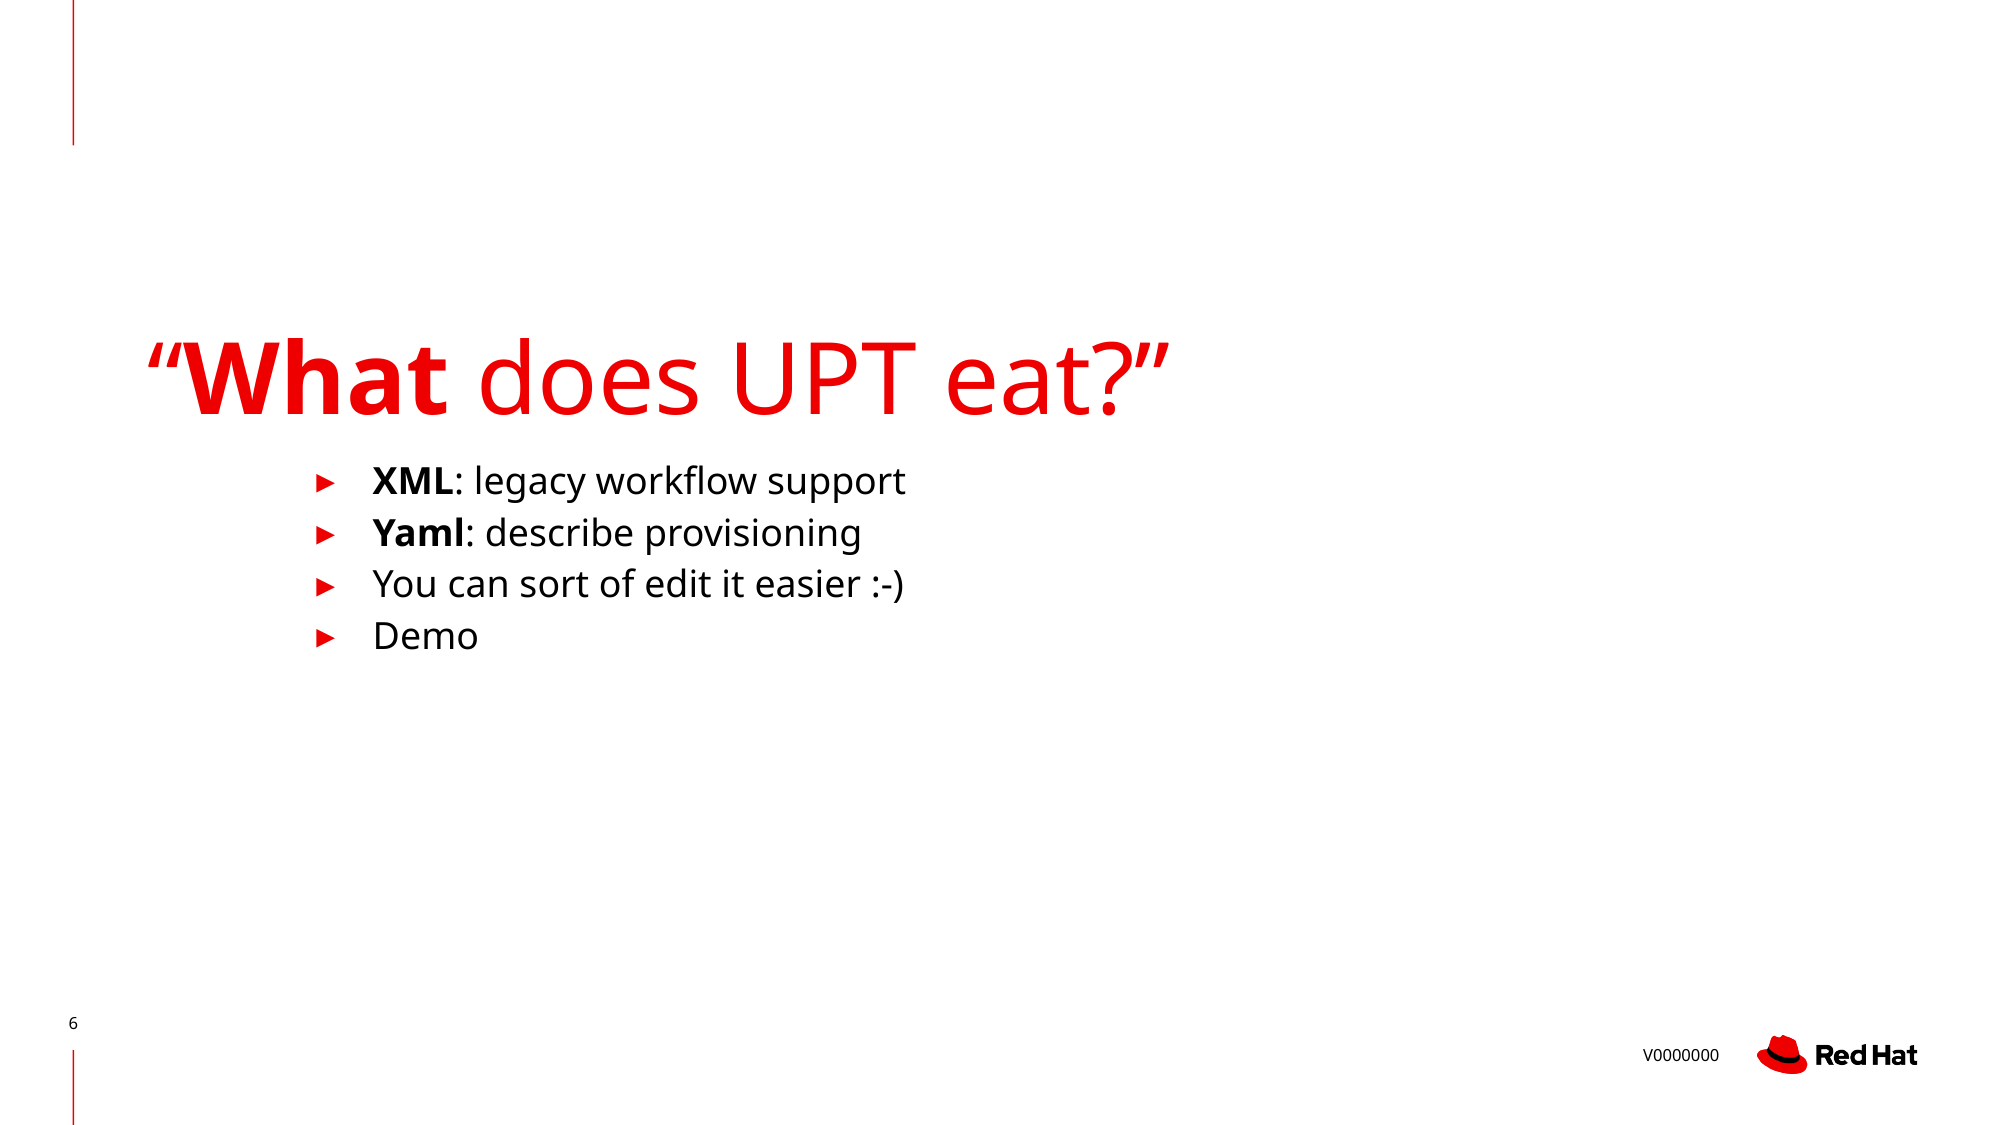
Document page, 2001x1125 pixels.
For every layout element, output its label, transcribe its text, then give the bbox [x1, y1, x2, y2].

title “What does UPT eat?” [147, 195, 1976, 436]
picture [1757, 1035, 1918, 1074]
list XML: legacy workflow support Yaml: describe provisioning You can sort of edit it easier :-) Demo [147, 435, 1074, 1003]
slide_number <number> [13, 1012, 134, 1036]
